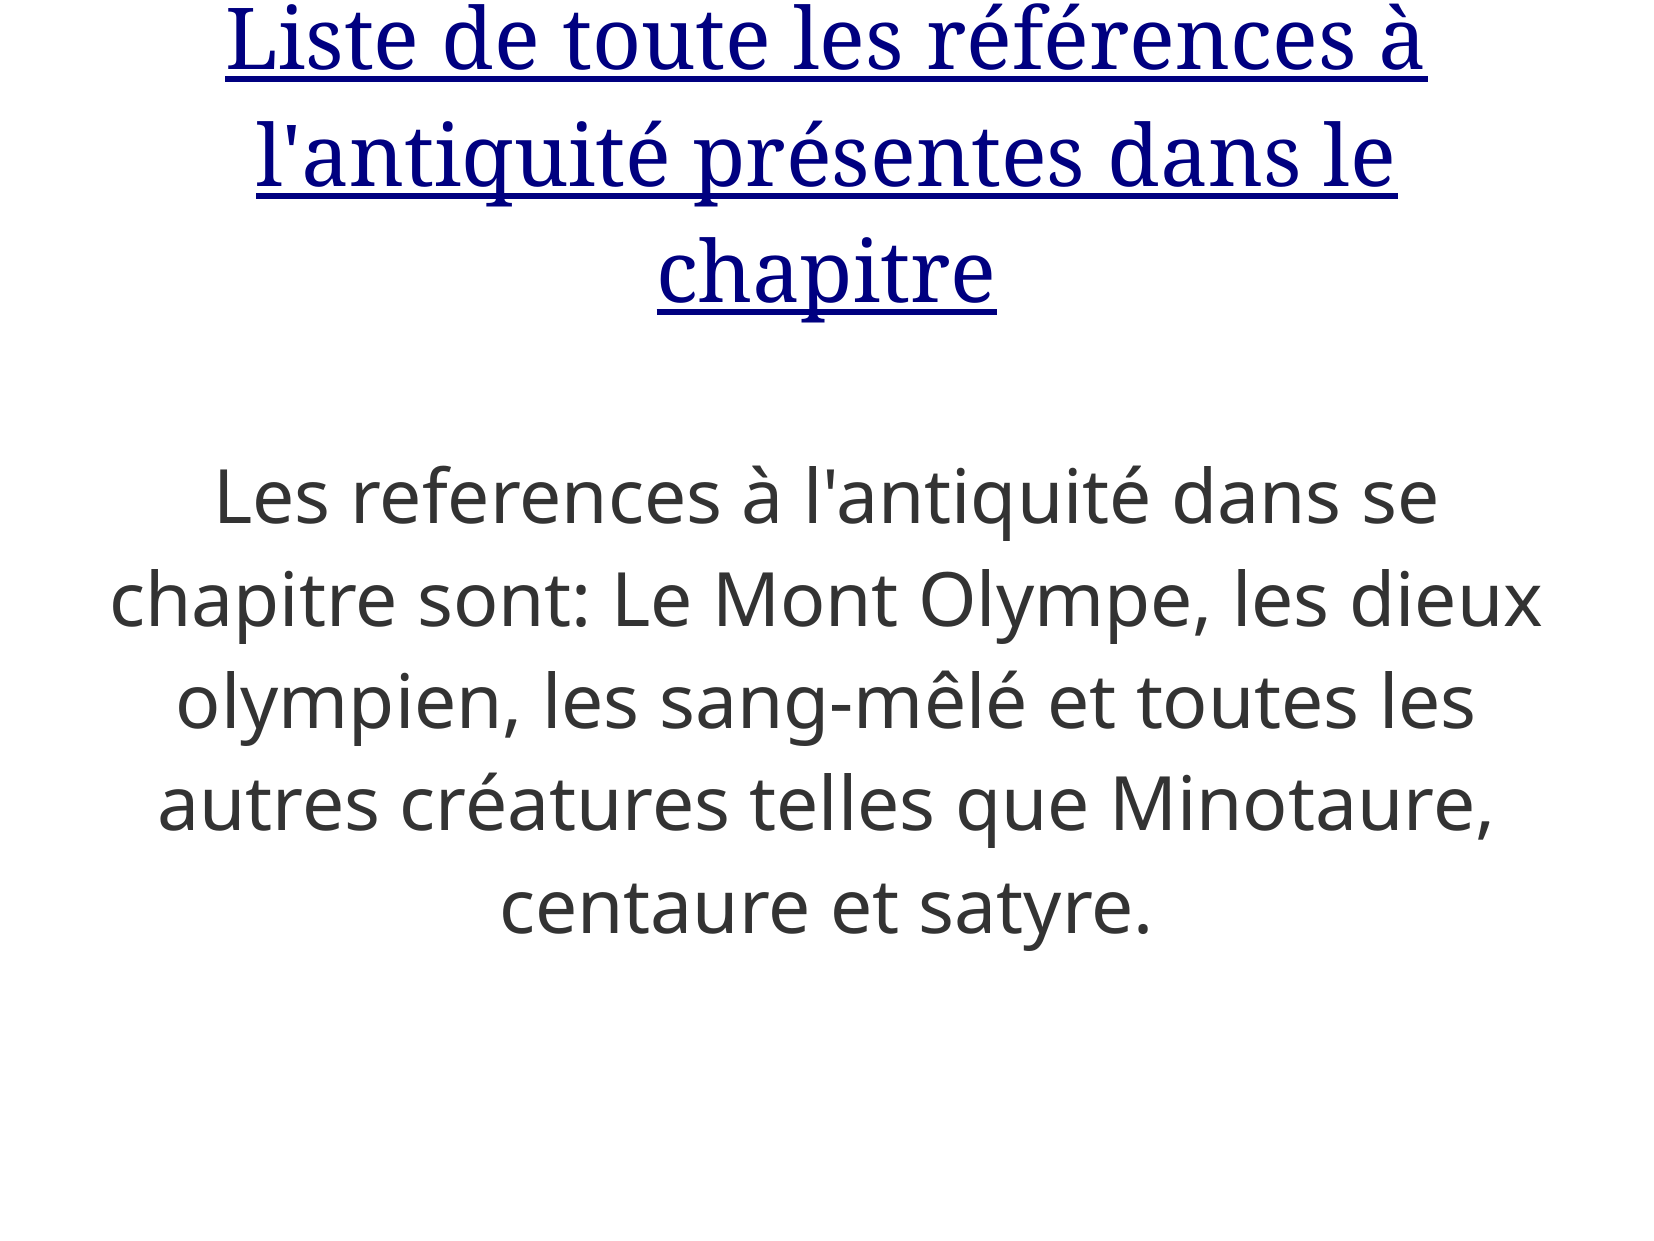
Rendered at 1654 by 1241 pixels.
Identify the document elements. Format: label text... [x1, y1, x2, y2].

subtitle Les references à l'antiquité dans se chapitre sont: Le Mont Olympe, les dieux olympien, les sang-mêlé et toutes les autres créatures telles que Minotaure, centaure et satyre. [82, 297, 1571, 1102]
title Liste de toute les références à l'antiquité présentes dans le chapitre [82, 37, 1571, 269]
